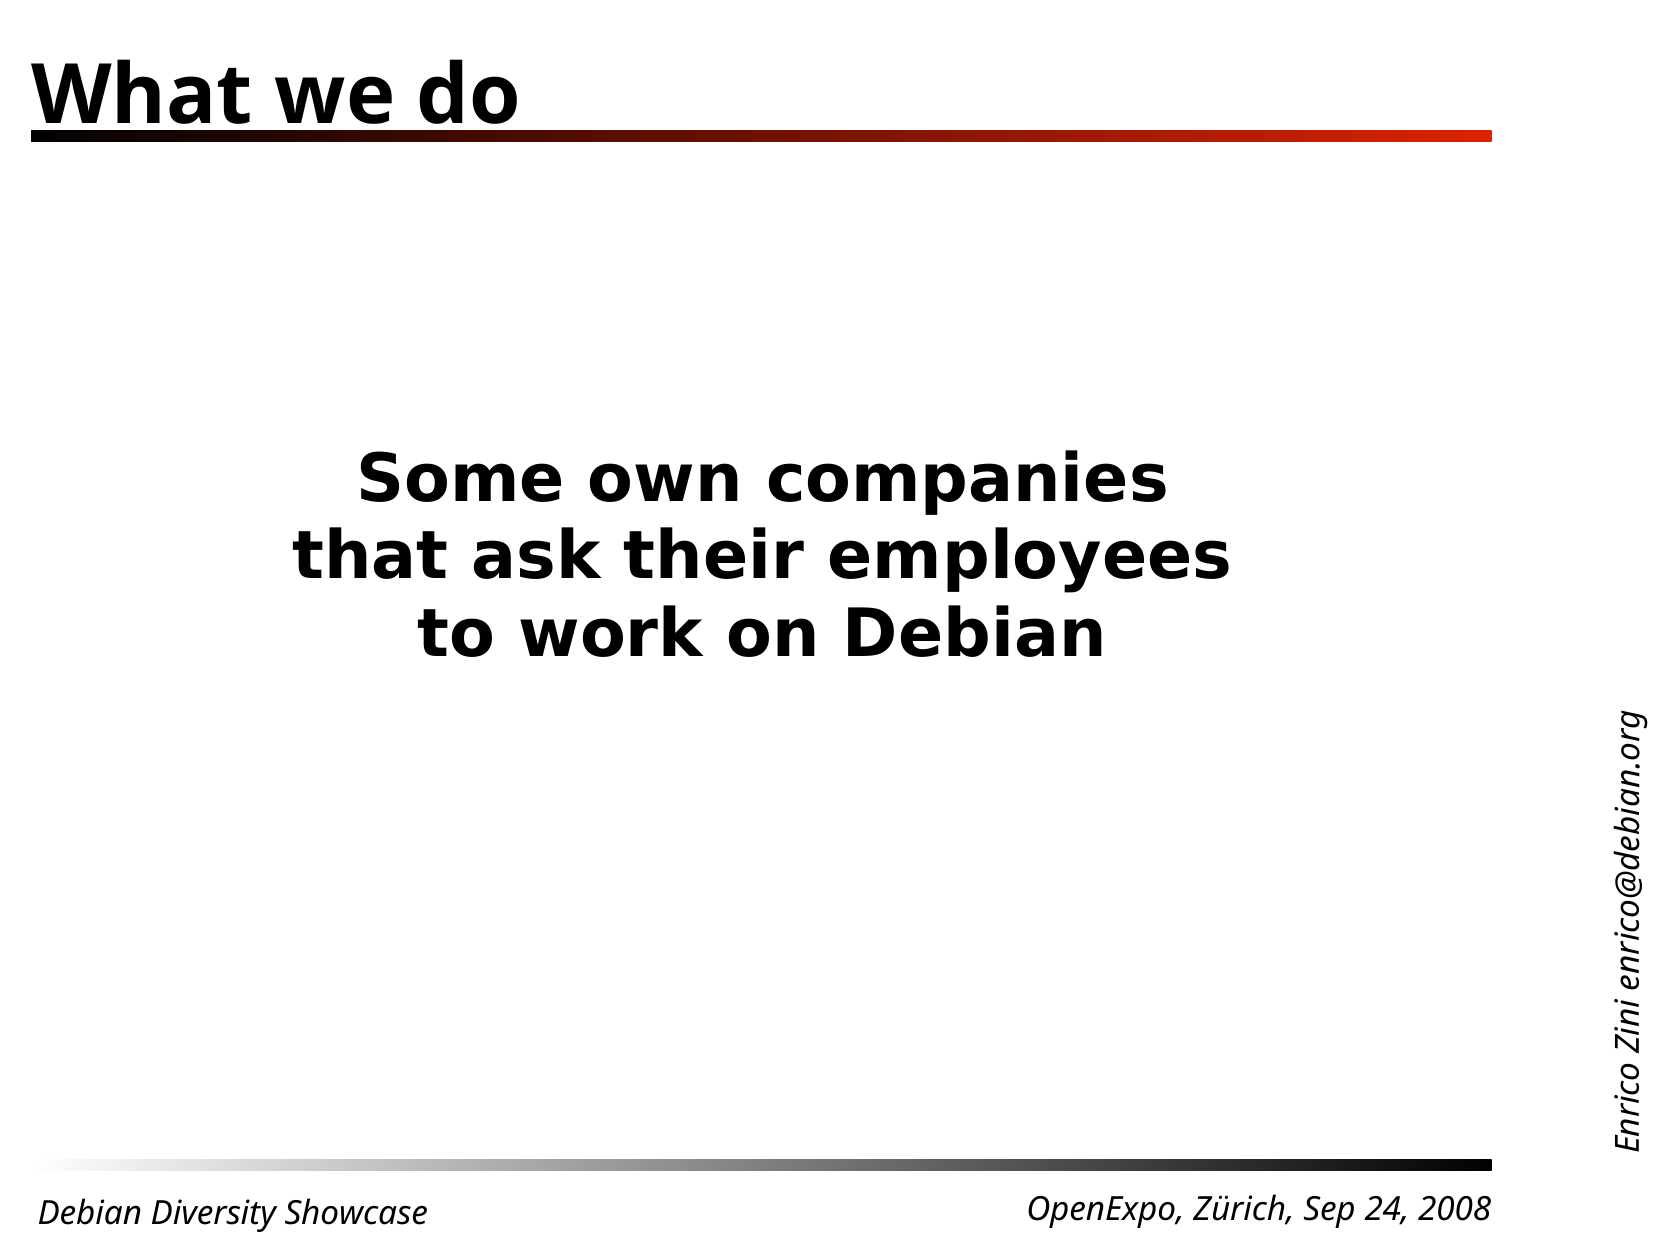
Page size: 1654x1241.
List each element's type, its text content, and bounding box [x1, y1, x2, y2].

text_box Some own companies that ask their employees to work on Debian [30, 439, 1495, 673]
text_box What we do [31, 34, 1438, 168]
